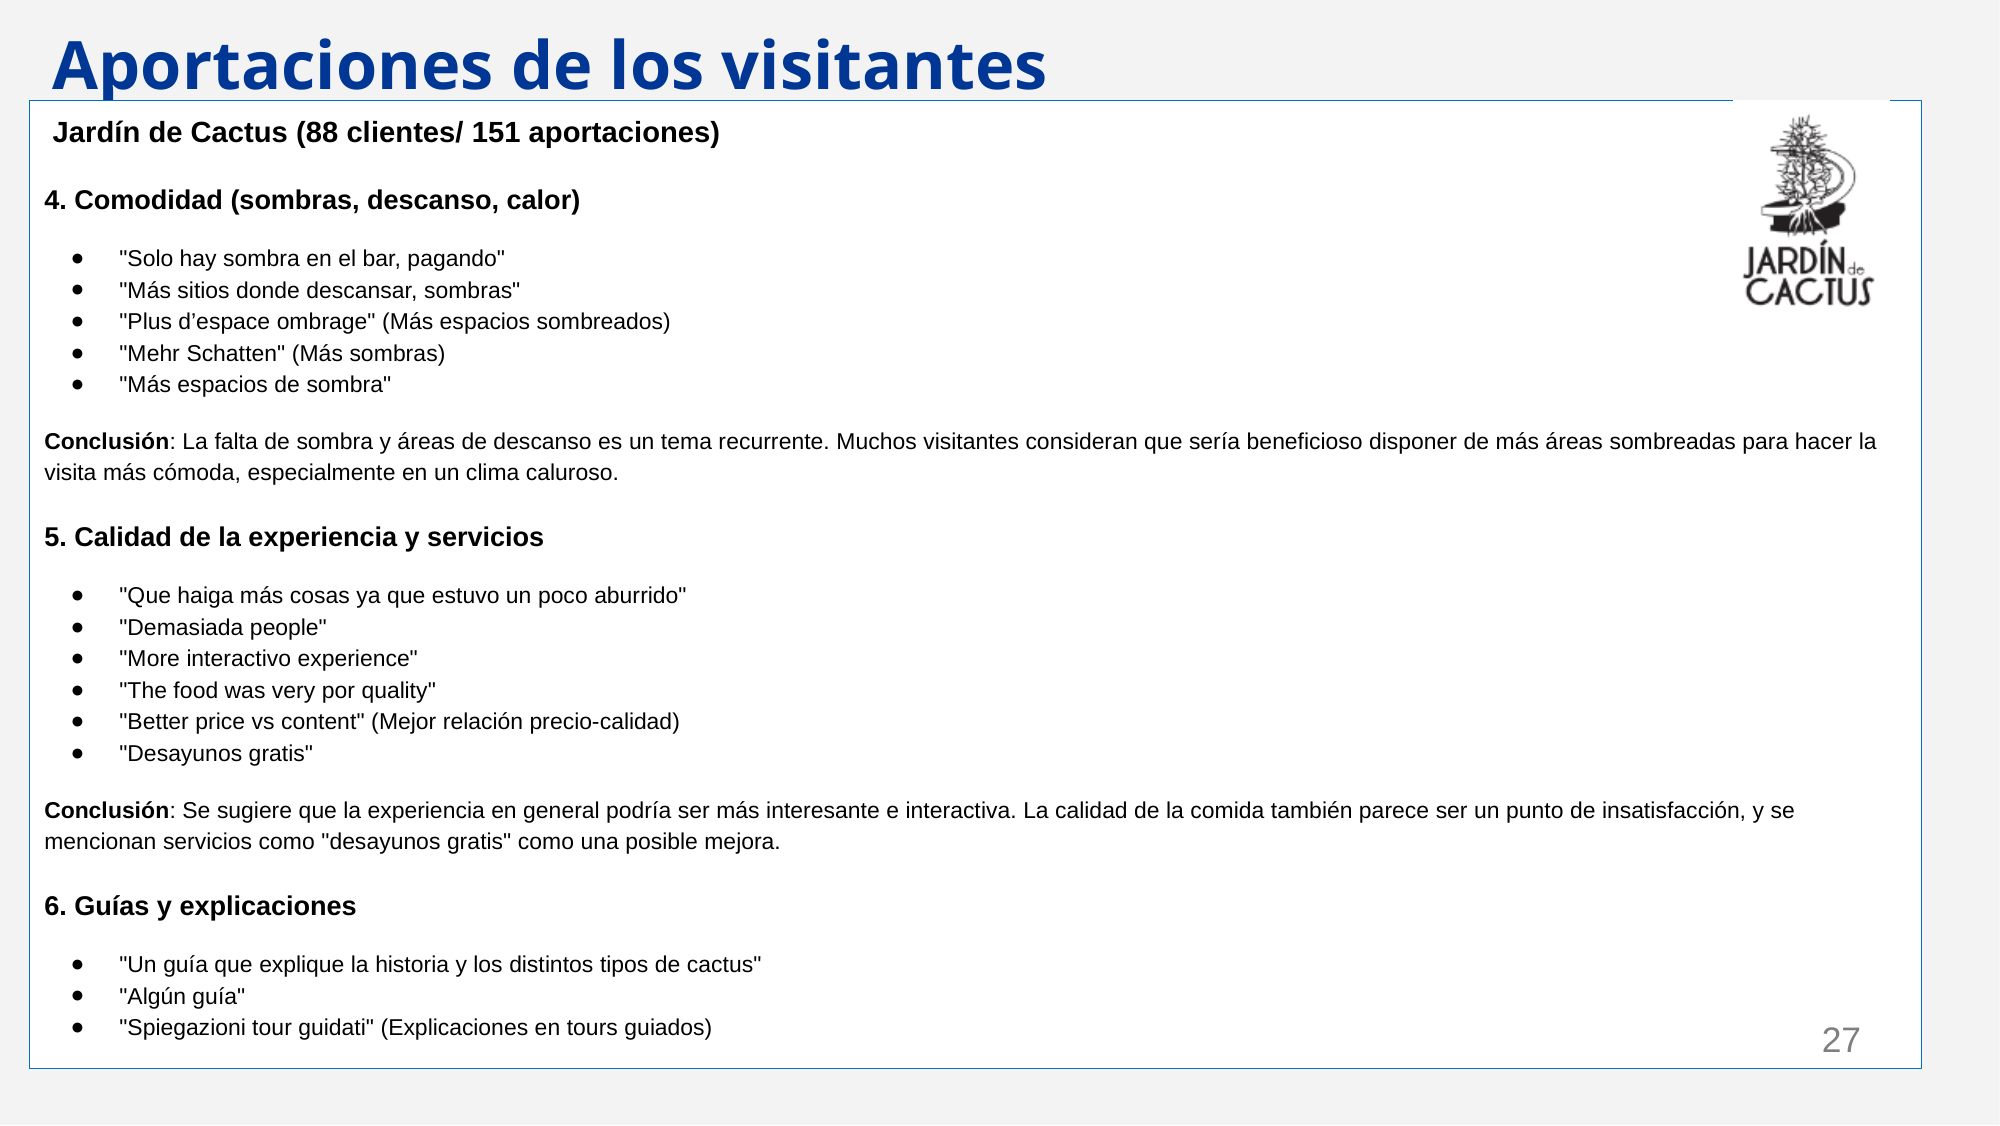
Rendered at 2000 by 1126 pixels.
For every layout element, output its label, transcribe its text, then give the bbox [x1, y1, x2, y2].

slide_number <number> [1412, 1008, 1880, 1069]
text_box Jardín de Cactus (88 clientes/ 151 aportaciones) 4. Comodidad (sombras, descanso, calor) "Solo hay sombra en el bar, pagando" "Más sitios donde descansar, sombras" "Plus d’espace ombrage" (Más espacios sombreados) "Mehr Schatten" (Más sombras) "Más espacios de sombra" Conclusión: La falta de sombra y áreas de descanso es un tema recurrente. Muchos visitantes consideran que sería beneficioso disponer de más áreas sombreadas para hacer la visita más cómoda, especialmente en un clima caluroso. 5. Calidad de la experiencia y servicios "Que haiga más cosas ya que estuvo un poco aburrido" "Demasiada people" "More interactivo experience" "The food was very por quality" "Better price vs content" (Mejor relación precio-calidad) "Desayunos gratis" Conclusión: Se sugiere que la experiencia en general podría ser más interesante e interactiva. La calidad de la comida también parece ser un punto de insatisfacción, y se mencionan servicios como "desayunos gratis" como una posible mejora. 6. Guías y explicaciones "Un guía que explique la historia y los distintos tipos de cactus" "Algún guía" "Spiegazioni tour guidati" (Explicaciones en tours guiados) [29, 100, 1922, 1069]
text_box Aportaciones de los visitantes [52, 0, 1945, 126]
picture [1733, 100, 1890, 328]
